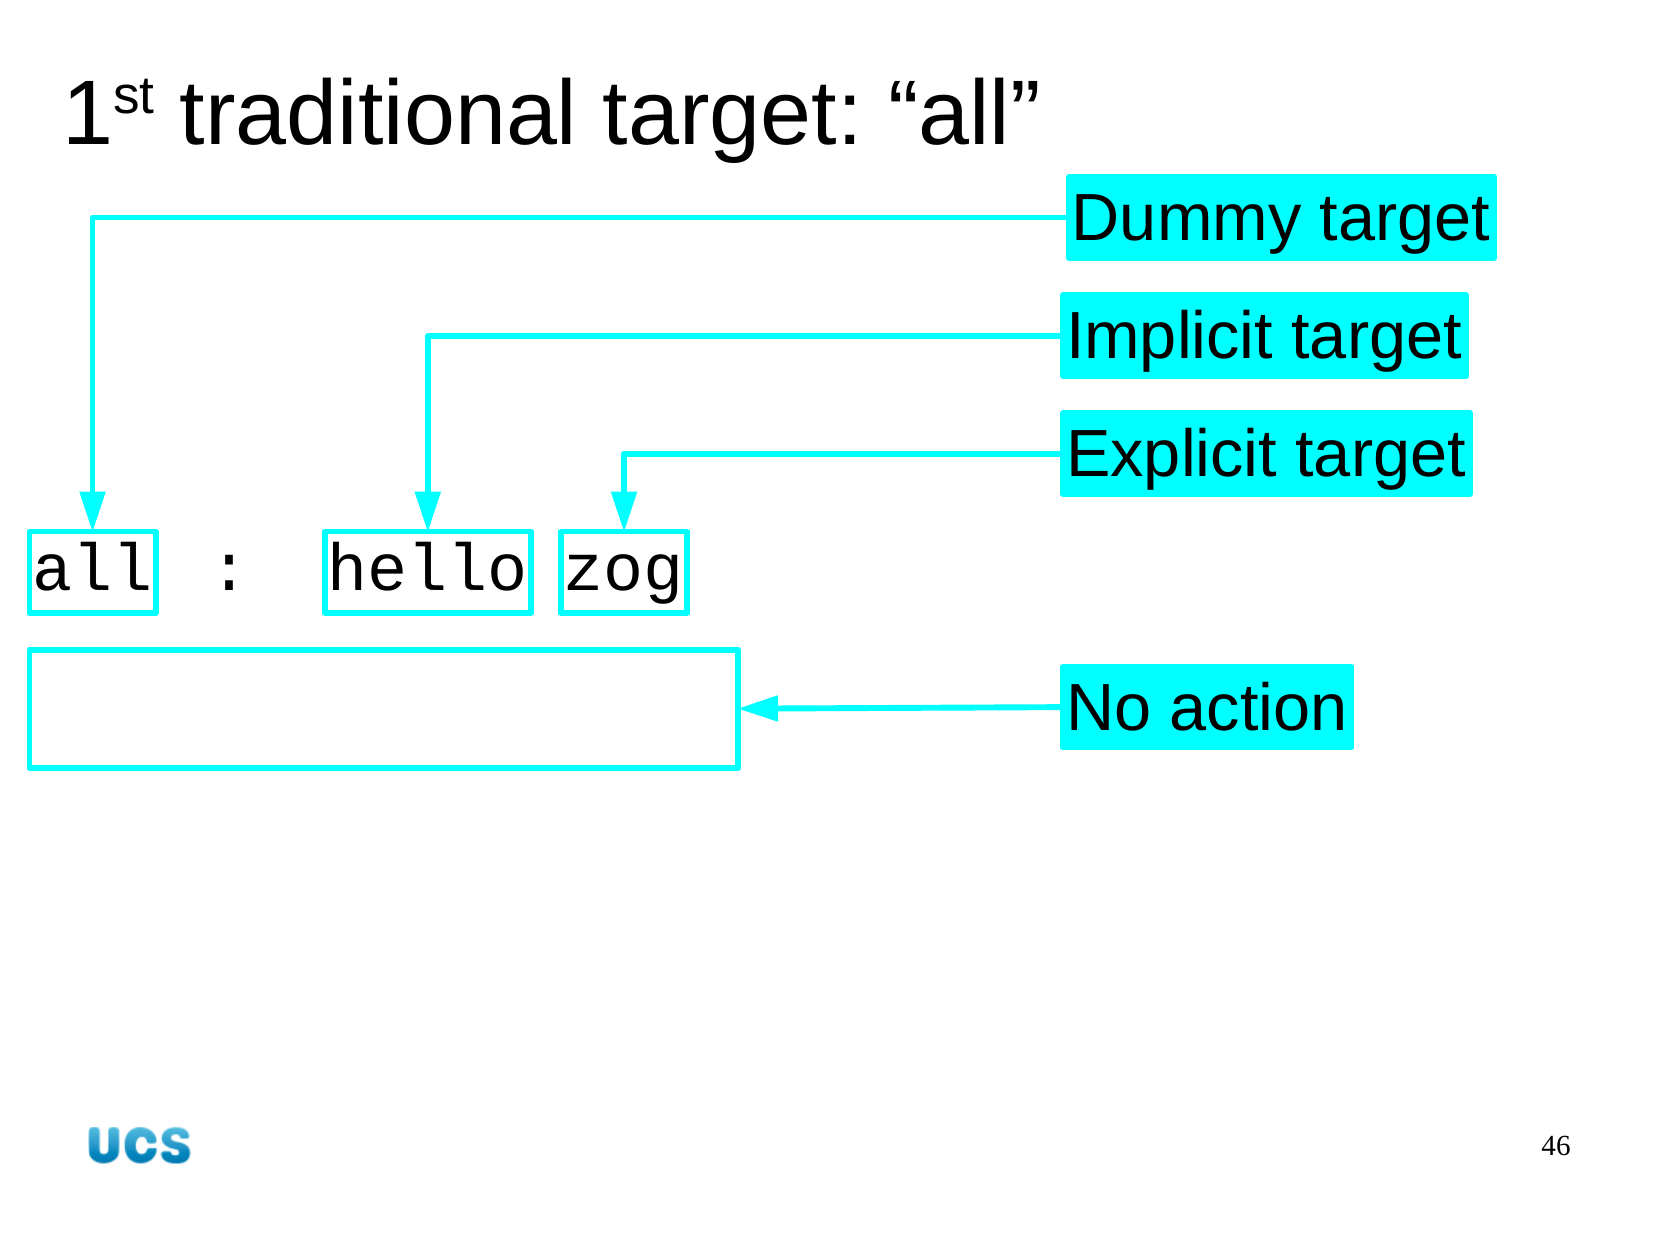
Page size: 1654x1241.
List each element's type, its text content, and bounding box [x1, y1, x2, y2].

text_box zog [561, 531, 688, 613]
text_box Dummy target [1068, 177, 1495, 258]
text_box : [206, 531, 253, 613]
text_box all [29, 531, 156, 613]
text_box hello [324, 531, 531, 613]
text_box Explicit target [1062, 413, 1471, 495]
text_box Implicit target [1062, 295, 1467, 377]
text_box No action [1062, 666, 1352, 748]
picture [88, 1126, 191, 1165]
text_box 1st traditional target: “all” [59, 59, 1046, 172]
